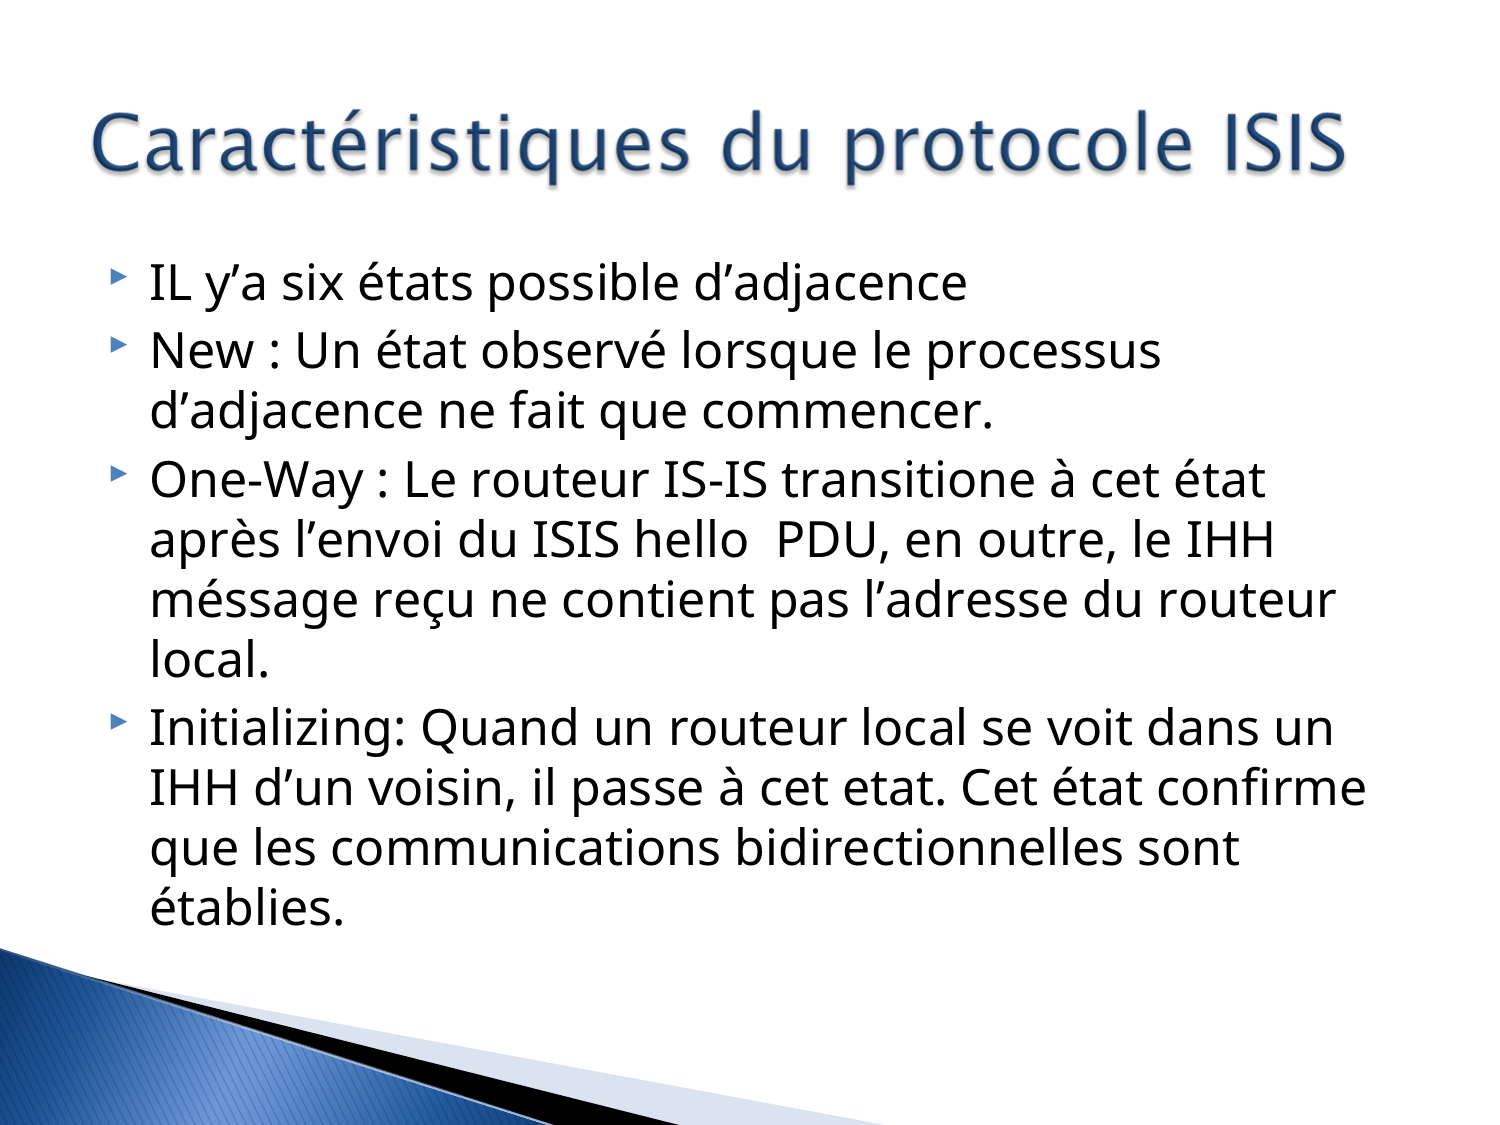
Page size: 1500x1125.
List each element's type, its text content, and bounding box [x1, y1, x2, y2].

text_box [75, 45, 1426, 234]
picture [0, 947, 559, 1125]
list IL y’a six états possible d’adjacence New : Un état observé lorsque le processus d’adjacence ne fait que commencer. One-Way : Le routeur IS-IS transitione à cet état après l’envoi du ISIS hello PDU, en outre, le IHH méssage reçu ne contient pas l’adresse du routeur local. Initializing: Quand un routeur local se voit dans un IHH d’un voisin, il passe à cet etat. Cet état confirme que les communications bidirectionnelles sont établies. [75, 242, 1426, 986]
